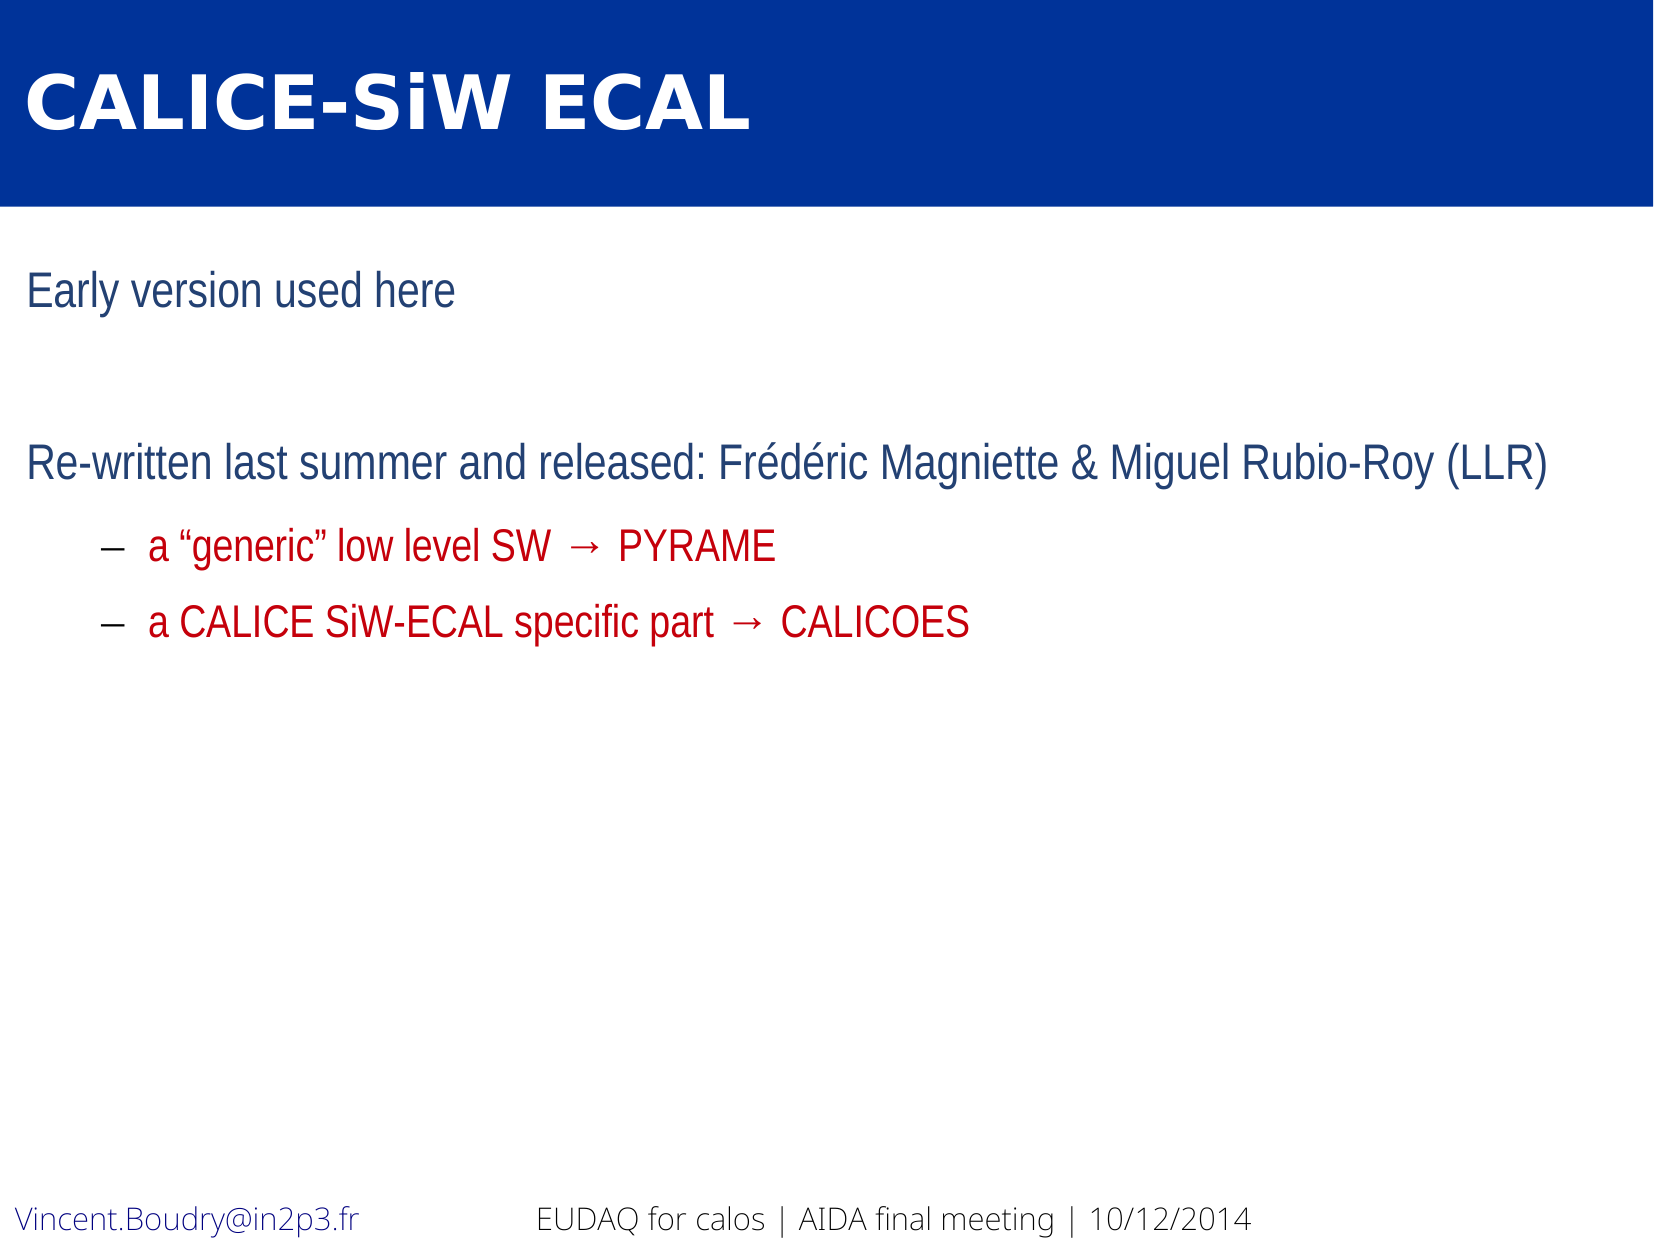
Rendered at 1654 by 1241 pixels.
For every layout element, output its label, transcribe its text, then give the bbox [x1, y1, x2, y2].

title CALICE-SiW ECAL [24, 17, 1635, 191]
list Early version used here Re-written last summer and released: Frédéric Magniette & Miguel Rubio-Roy (LLR) a “generic” low level SW → PYRAME a CALICE SiW-ECAL specific part → CALICOES [26, 260, 1631, 1172]
